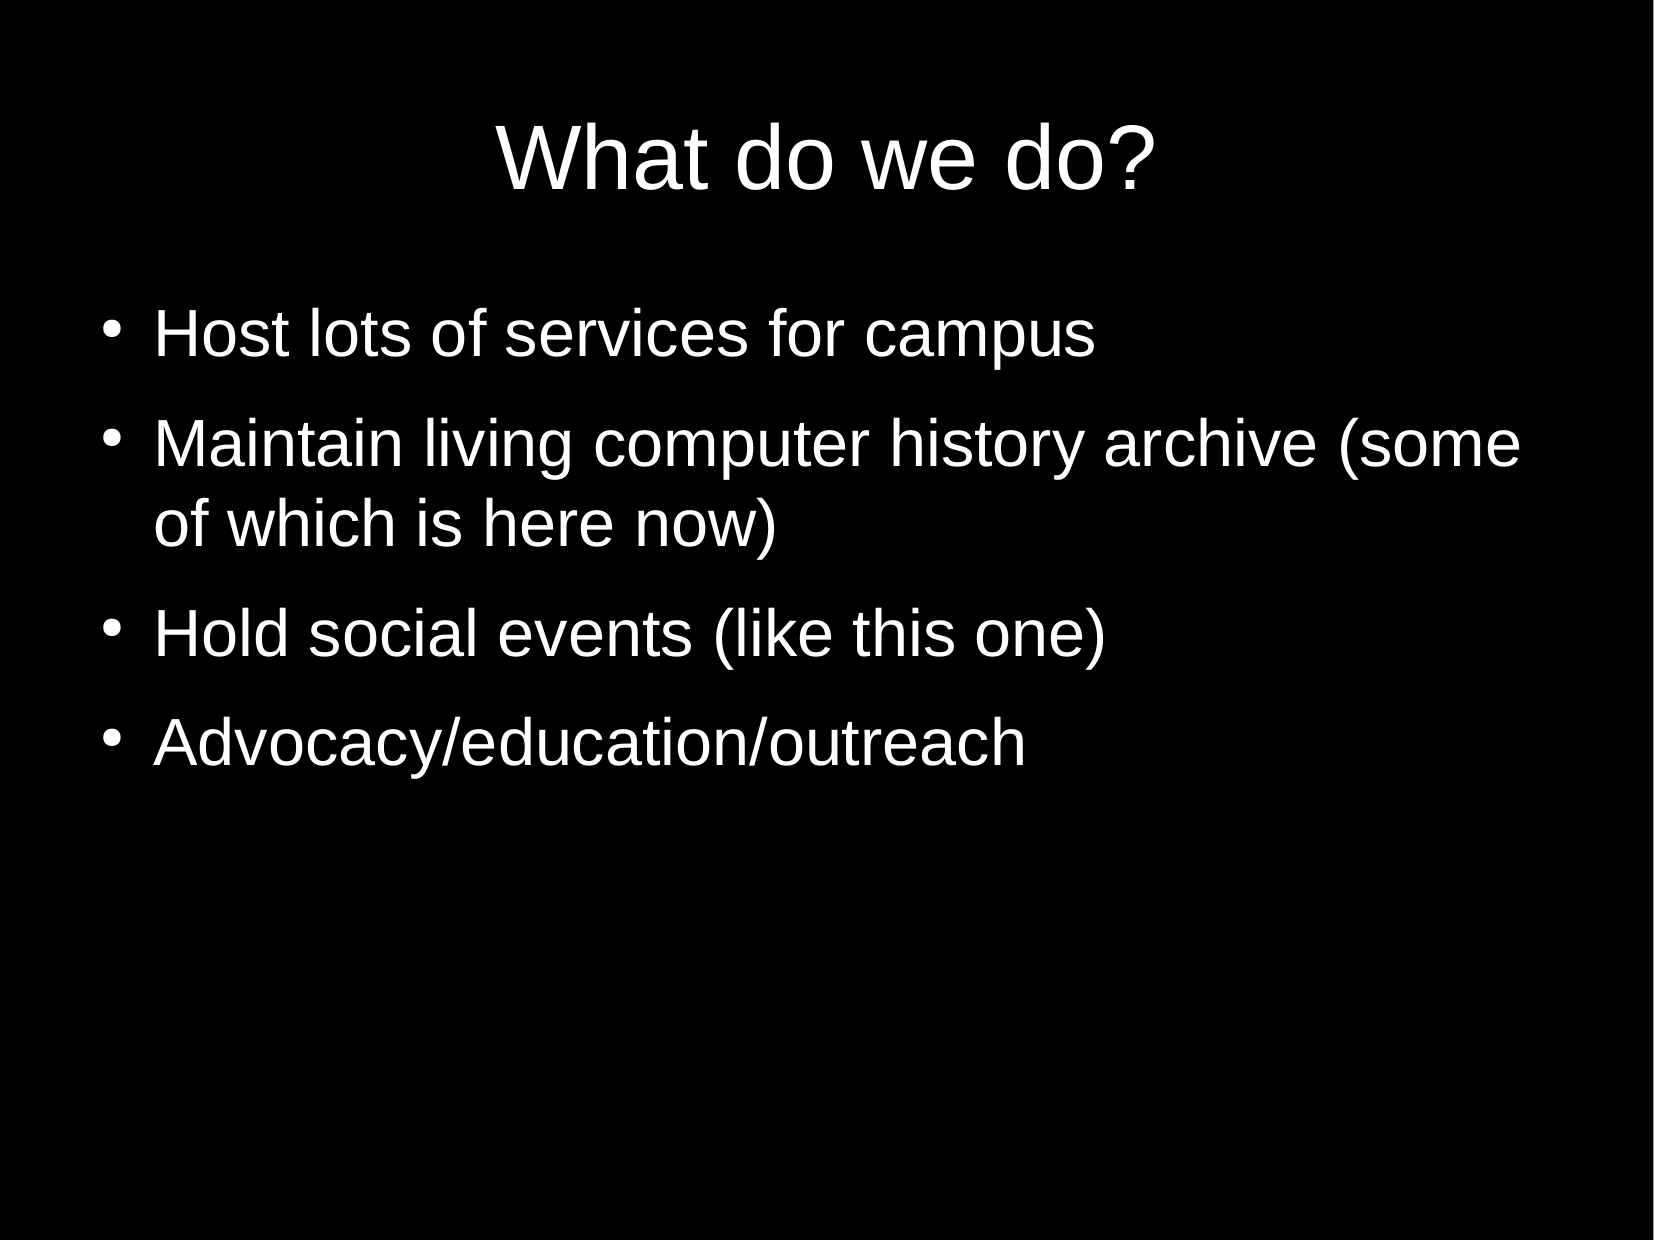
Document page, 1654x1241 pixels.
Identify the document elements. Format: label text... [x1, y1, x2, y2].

title What do we do? [82, 49, 1571, 257]
list Host lots of services for campus Maintain living computer history archive (some of which is here now)‏ Hold social events (like this one)‏ Advocacy/education/outreach [82, 290, 1571, 1094]
